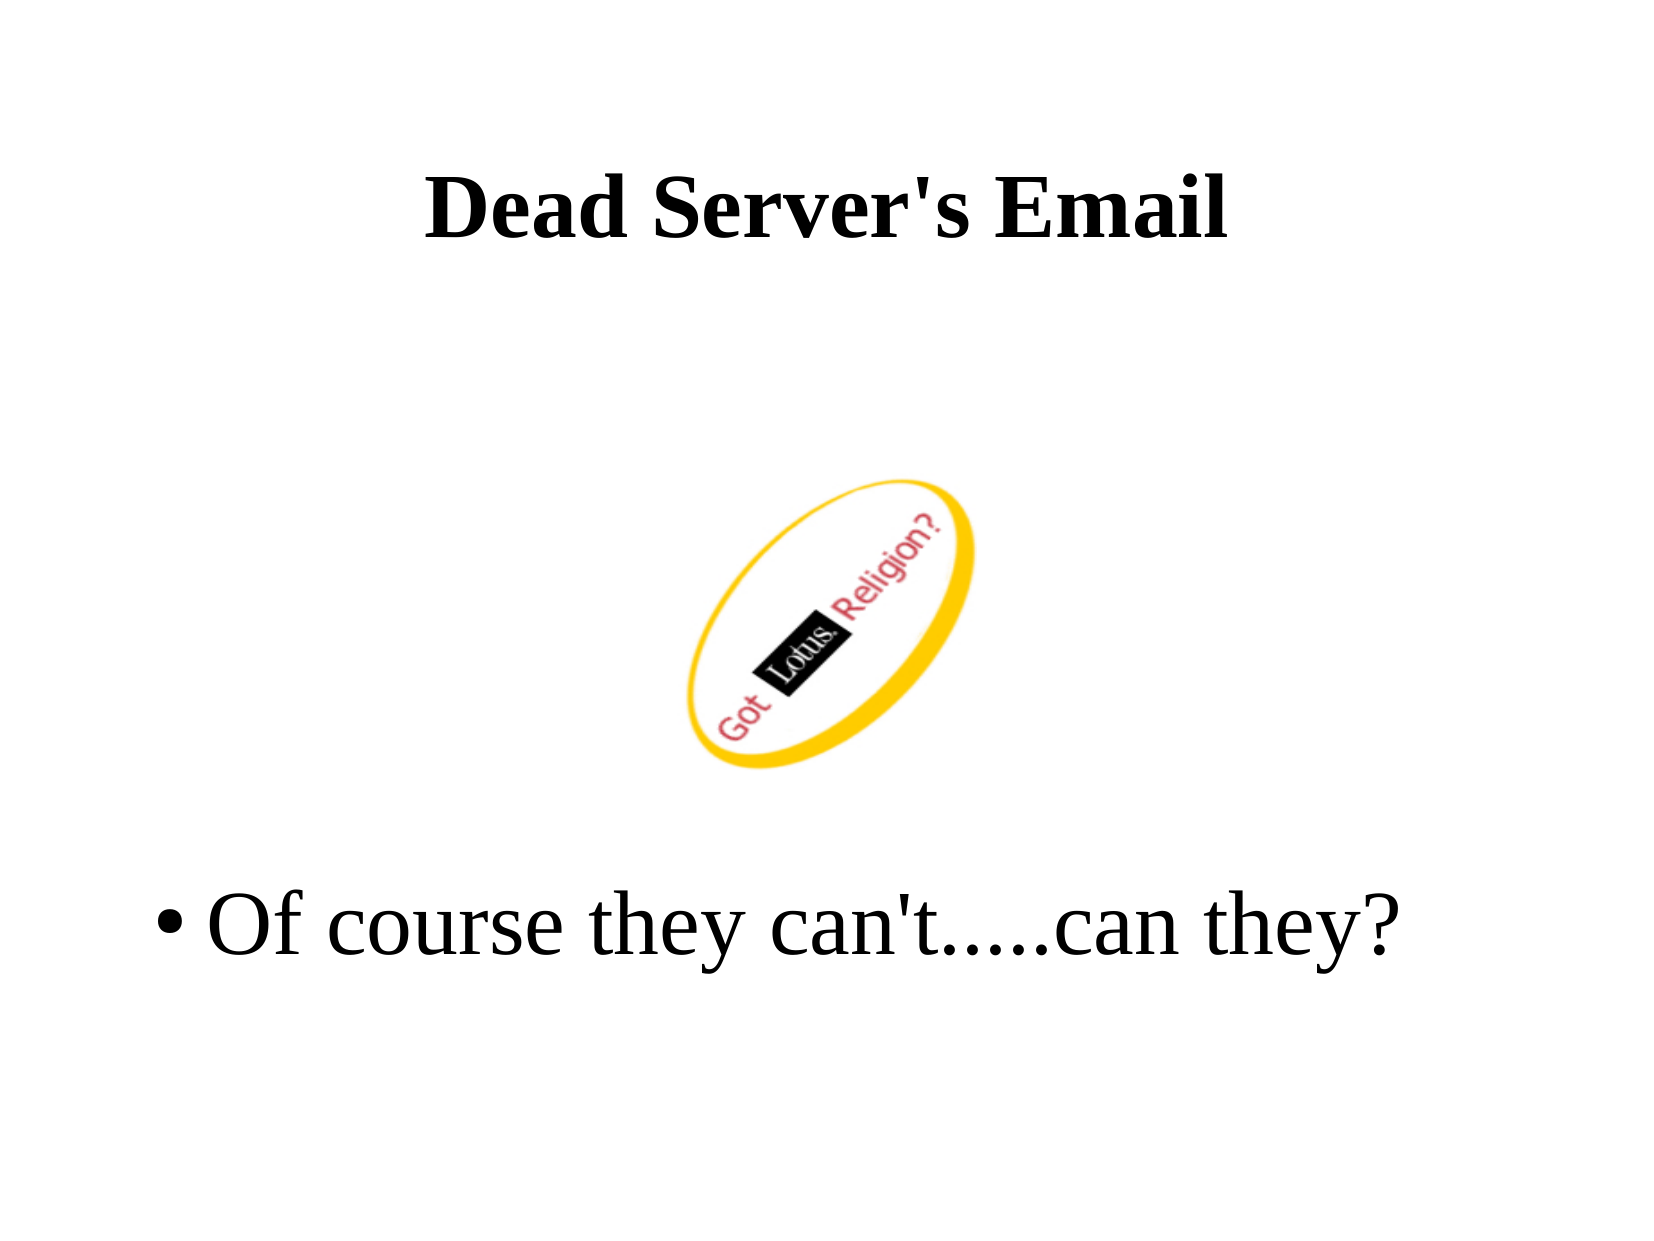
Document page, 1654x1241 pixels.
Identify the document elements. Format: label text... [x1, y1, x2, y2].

list Of course they can't.....can they? [118, 872, 1530, 996]
title Dead Server's Email [121, 102, 1534, 311]
picture [676, 470, 977, 771]
